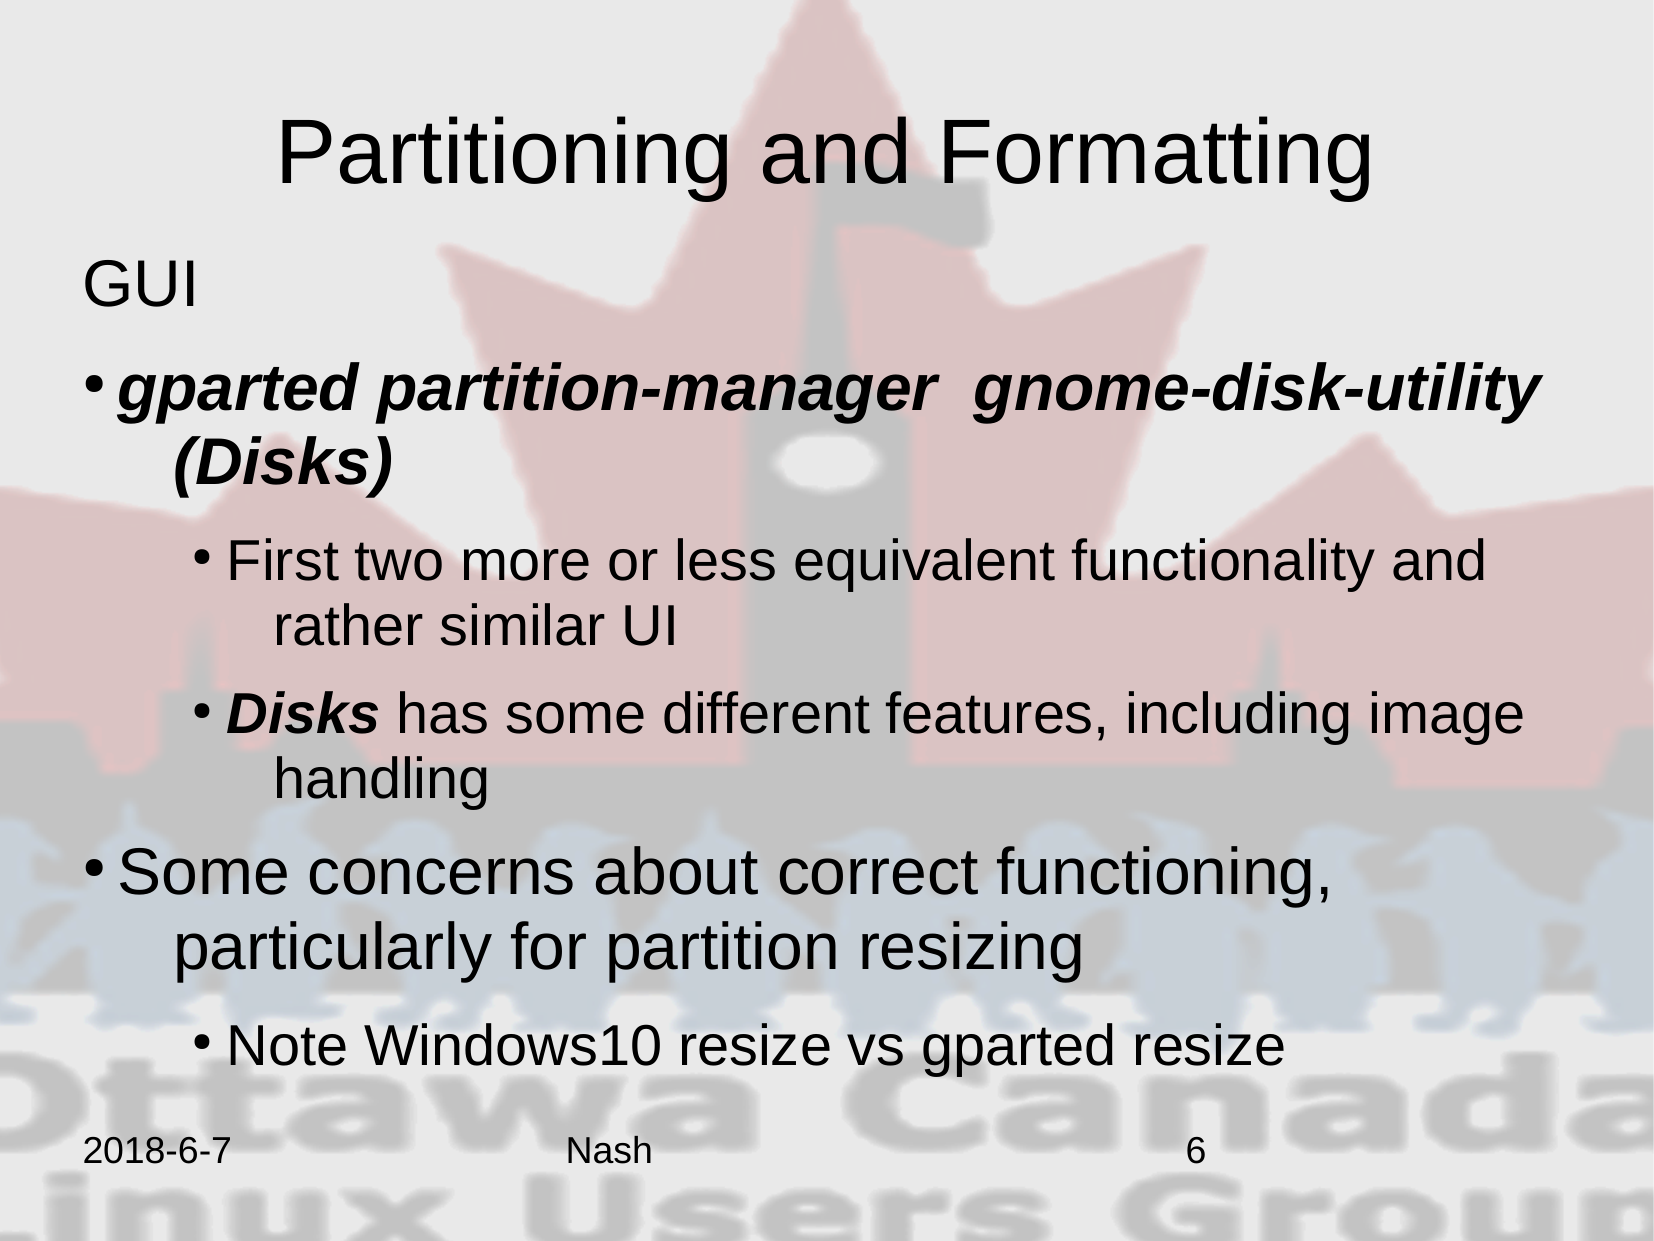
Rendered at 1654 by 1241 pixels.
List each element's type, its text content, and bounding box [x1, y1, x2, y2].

list GUI gparted partition-manager gnome-disk-utility (Disks) First two more or less equivalent functionality and rather similar UI Disks has some different features, including image handling Some concerns about correct functioning, particularly for partition resizing Note Windows10 resize vs gparted resize [82, 242, 1570, 1087]
picture [0, 0, 1654, 1241]
title Partitioning and Formatting [82, 49, 1570, 242]
